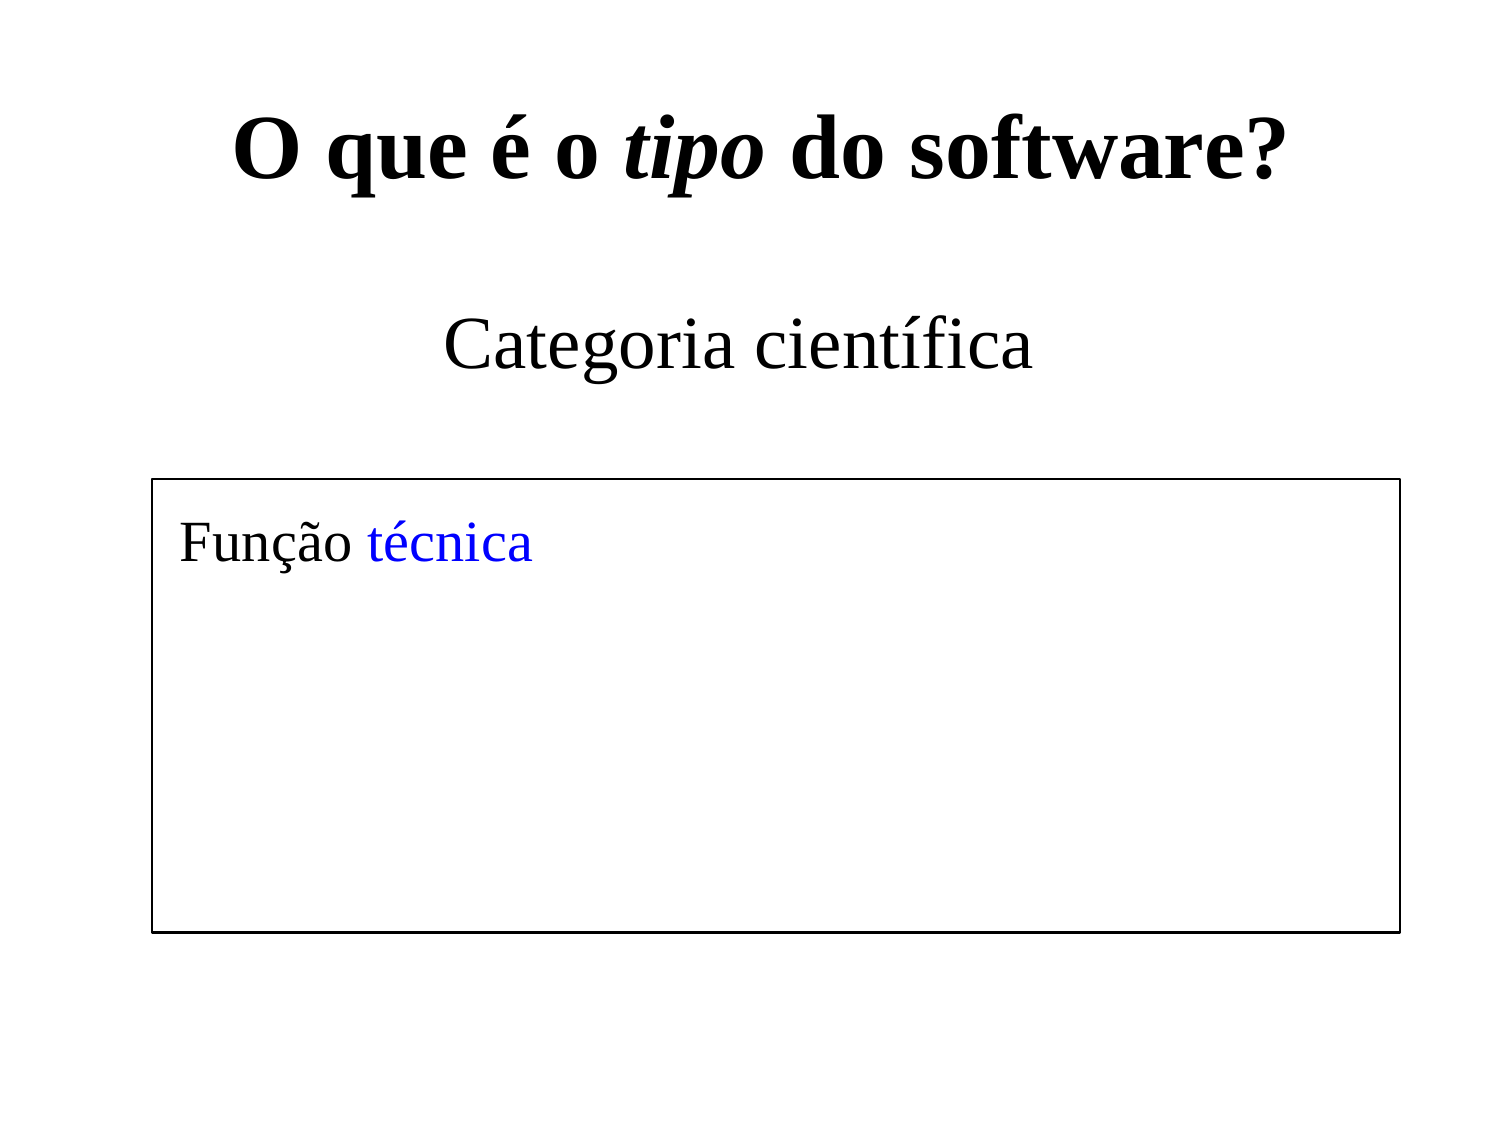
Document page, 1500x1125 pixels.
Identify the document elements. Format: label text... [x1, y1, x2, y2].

text_box Função técnica De cunho comunicacional e computacional Derivada da lógica e sintaxe do código fonte [152, 478, 1400, 933]
title O que é o tipo do software? [68, 78, 1456, 218]
text_box Categoria científica [406, 297, 1073, 385]
